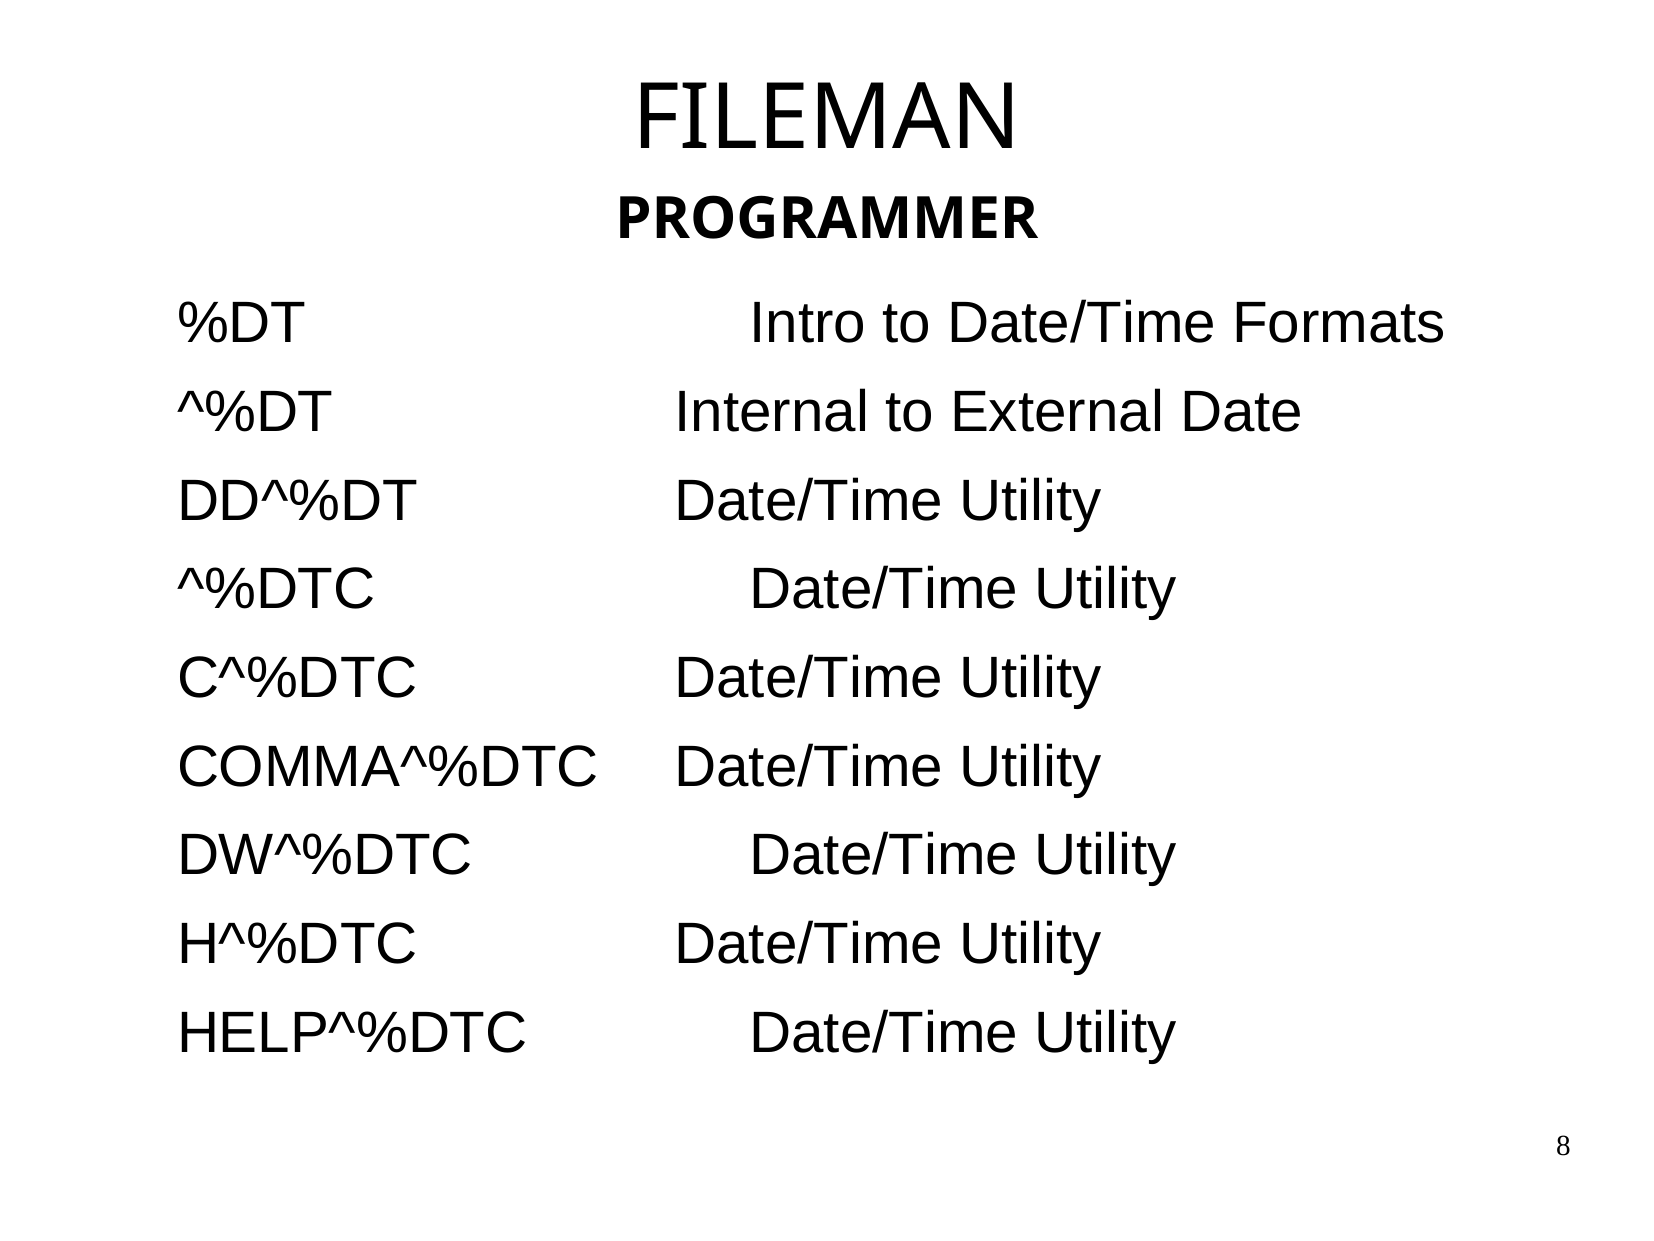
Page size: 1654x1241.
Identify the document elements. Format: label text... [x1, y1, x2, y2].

list %DT Intro to Date/Time Formats ^%DT Internal to External Date DD^%DT Date/Time Utility ^%DTC Date/Time Utility C^%DTC Date/Time Utility COMMA^%DTC Date/Time Utility DW^%DTC Date/Time Utility H^%DTC Date/Time Utility HELP^%DTC Date/Time Utility [82, 290, 1571, 1094]
title FILEMAN PROGRAMMER [82, 47, 1571, 259]
